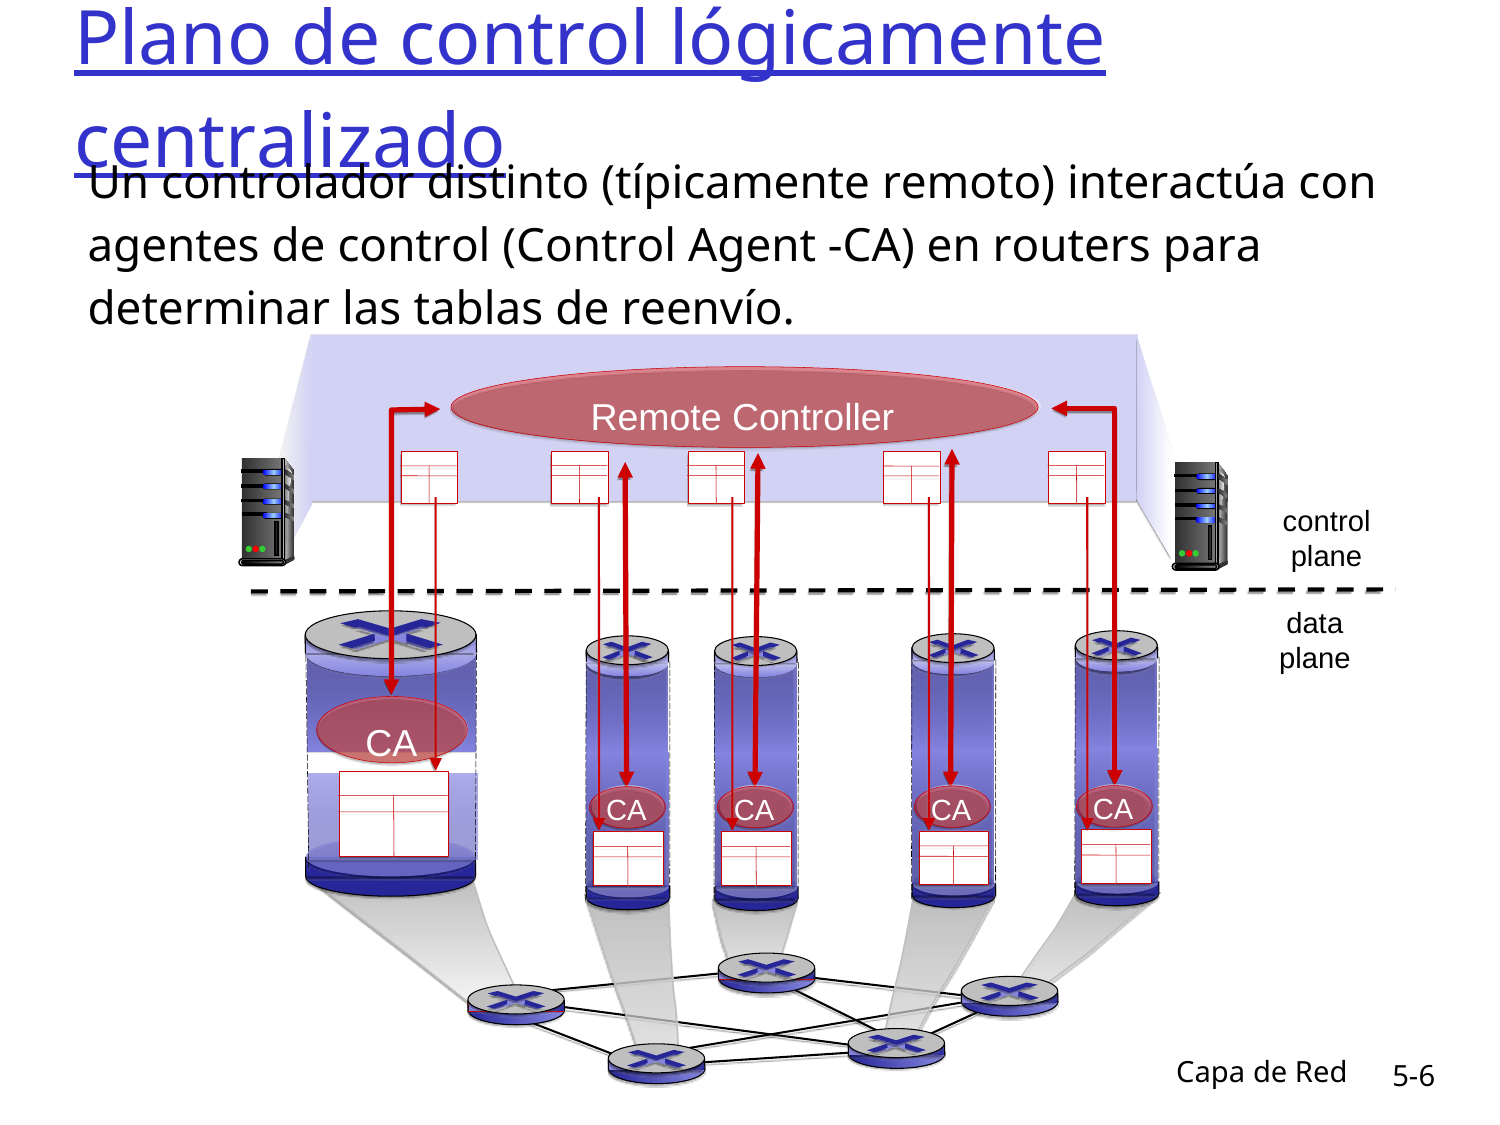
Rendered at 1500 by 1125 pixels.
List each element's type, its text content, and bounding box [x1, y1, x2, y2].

text_box [848, 633, 996, 1069]
text_box CA [350, 711, 433, 772]
text_box [734, 636, 753, 783]
text_box data plane [1264, 597, 1366, 683]
text_box [601, 635, 623, 784]
text_box [1172, 462, 1228, 571]
text_box [713, 636, 815, 993]
text_box [931, 633, 948, 783]
text_box [1089, 630, 1112, 783]
text_box [961, 630, 1159, 1017]
list Un controlador distinto (típicamente remoto) interactúa con agentes de control (Control Agent -CA) en routers para determinar las tablas de reenvío. [87, 149, 1463, 288]
title Plano de control lógicamente centralizado [74, 23, 1473, 150]
text_box Remote Controller [575, 385, 909, 446]
text_box CA [1077, 783, 1149, 834]
text_box CA [719, 783, 790, 834]
text_box [586, 635, 705, 1084]
text_box [238, 333, 1173, 566]
text_box control plane [1267, 494, 1386, 580]
text_box CA [915, 783, 987, 834]
text_box [305, 771, 565, 1025]
text_box [437, 614, 476, 757]
text_box CA [591, 784, 662, 835]
text_box [305, 610, 434, 758]
